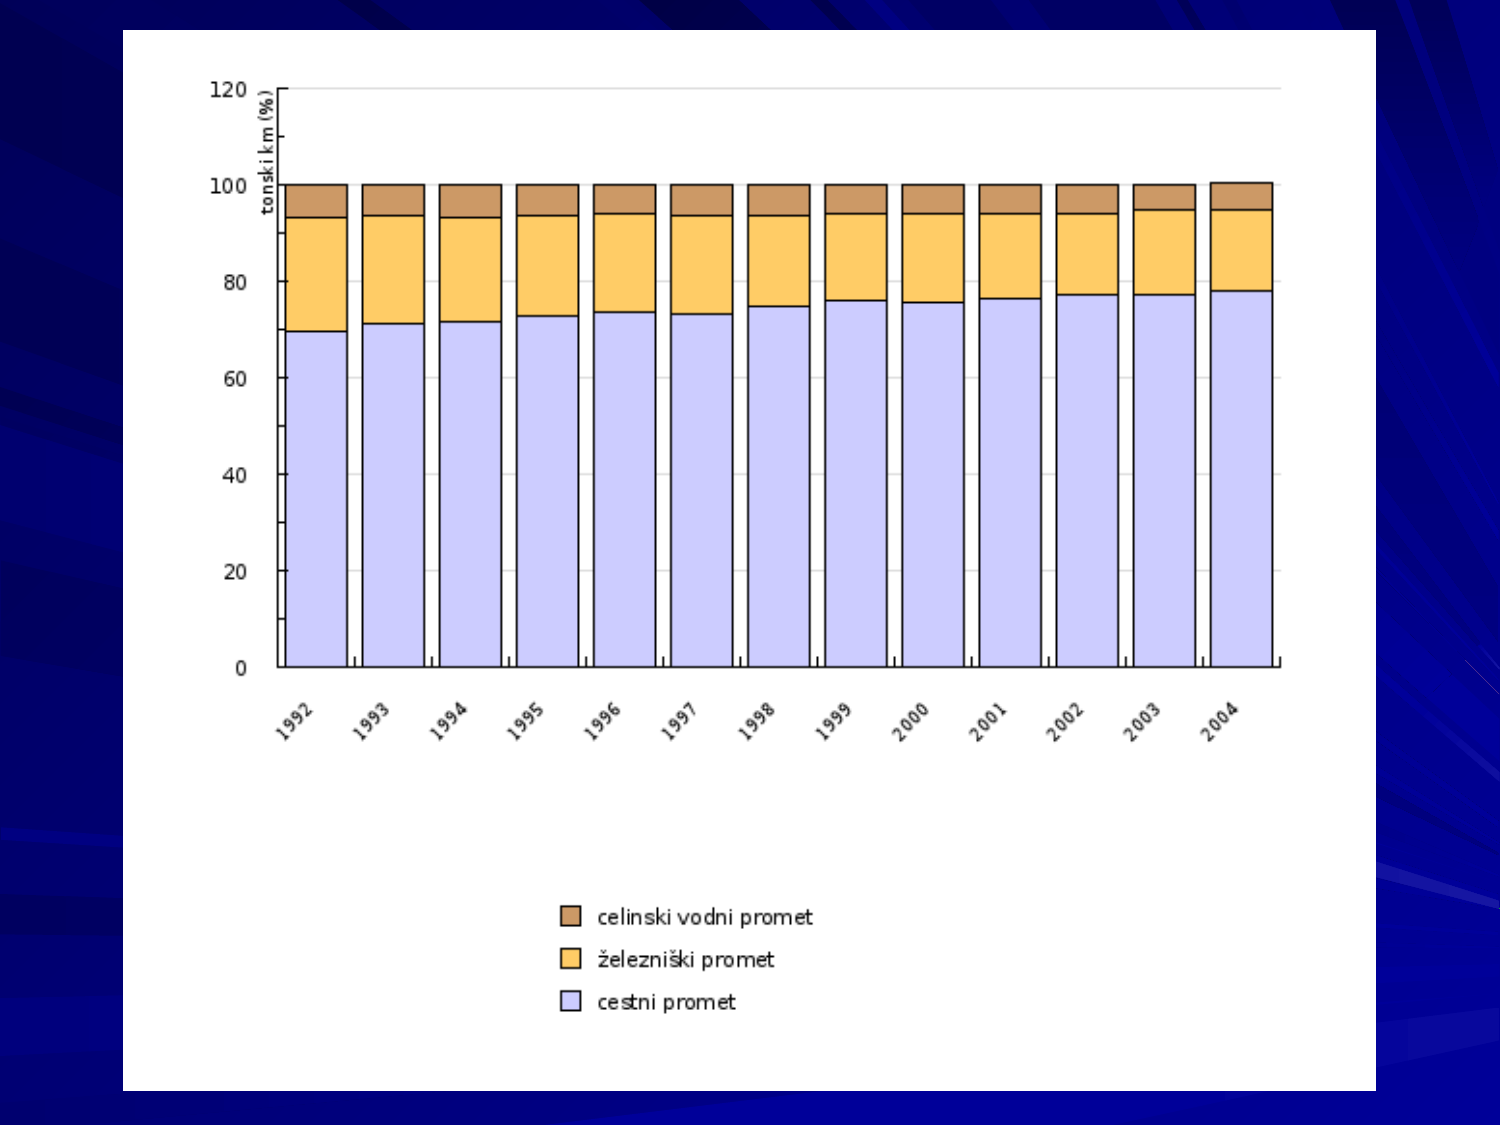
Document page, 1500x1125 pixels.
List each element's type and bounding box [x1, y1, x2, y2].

picture [123, 30, 1376, 1091]
